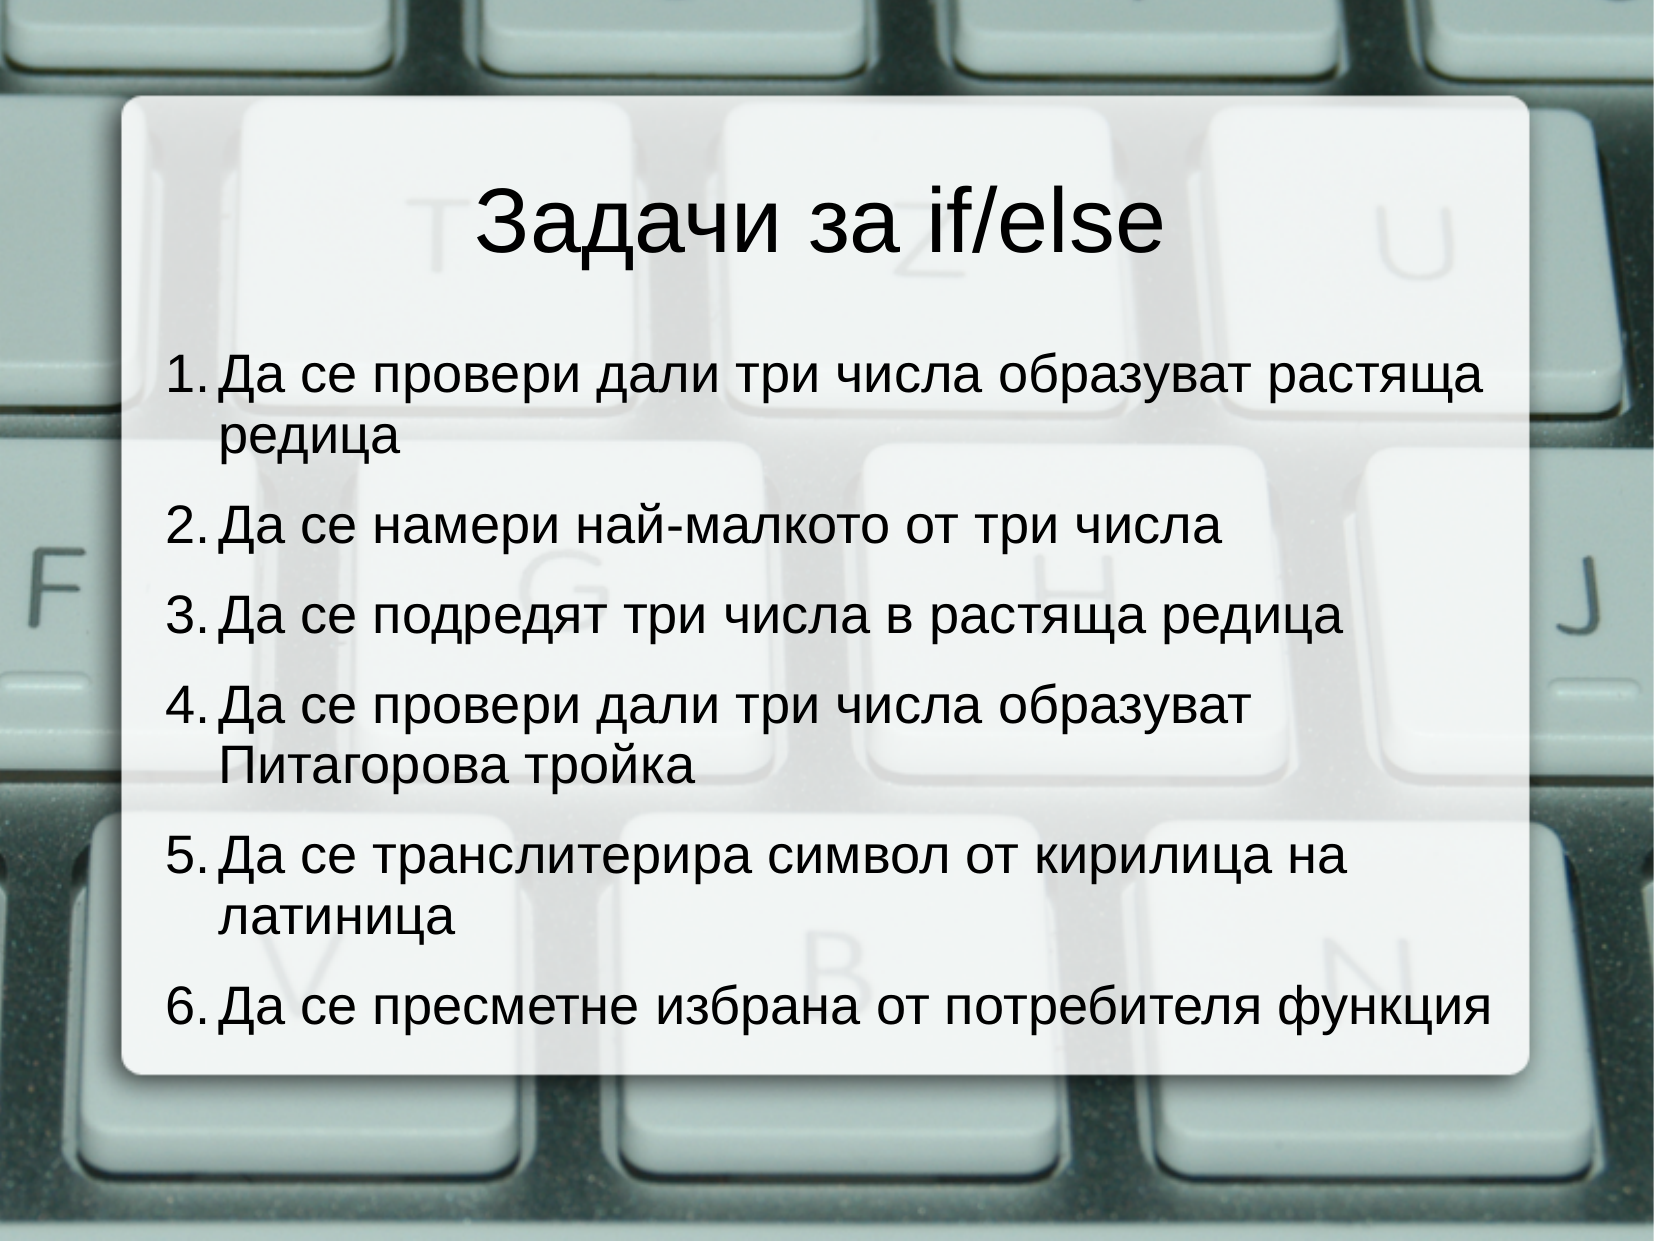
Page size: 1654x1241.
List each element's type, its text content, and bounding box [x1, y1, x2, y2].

picture [0, 0, 1654, 1241]
list Да се провери дали три числа образуват растяща редица Да се намери най-малкото от три числа Да се подредят три числа в растяща редица Да се провери дали три числа образуват Питагорова тройка Да се транслитерира символ от кирилица на латиница Да се пресметне избрана от потребителя функция [147, 343, 1506, 1063]
title Задачи за if/else [135, 117, 1506, 325]
